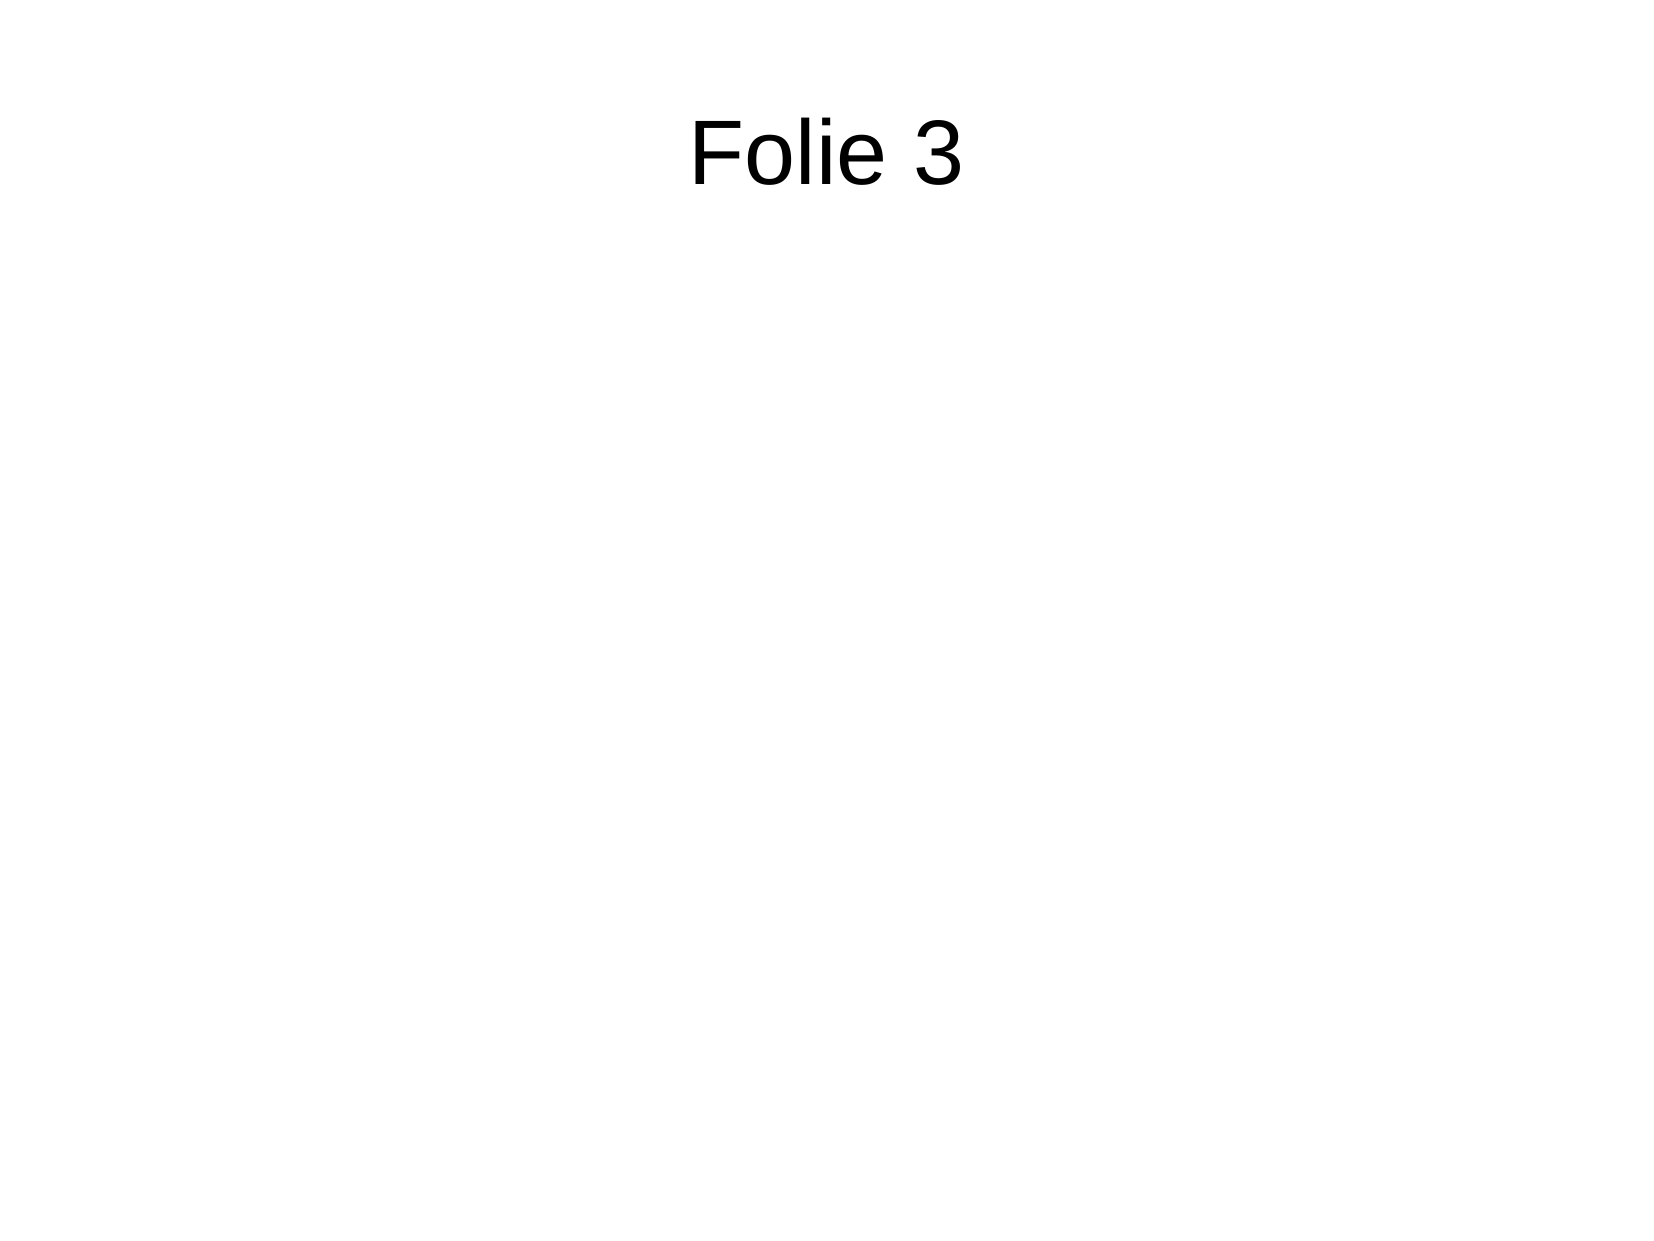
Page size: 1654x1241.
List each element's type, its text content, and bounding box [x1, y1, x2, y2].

title Folie 3 [82, 49, 1571, 257]
